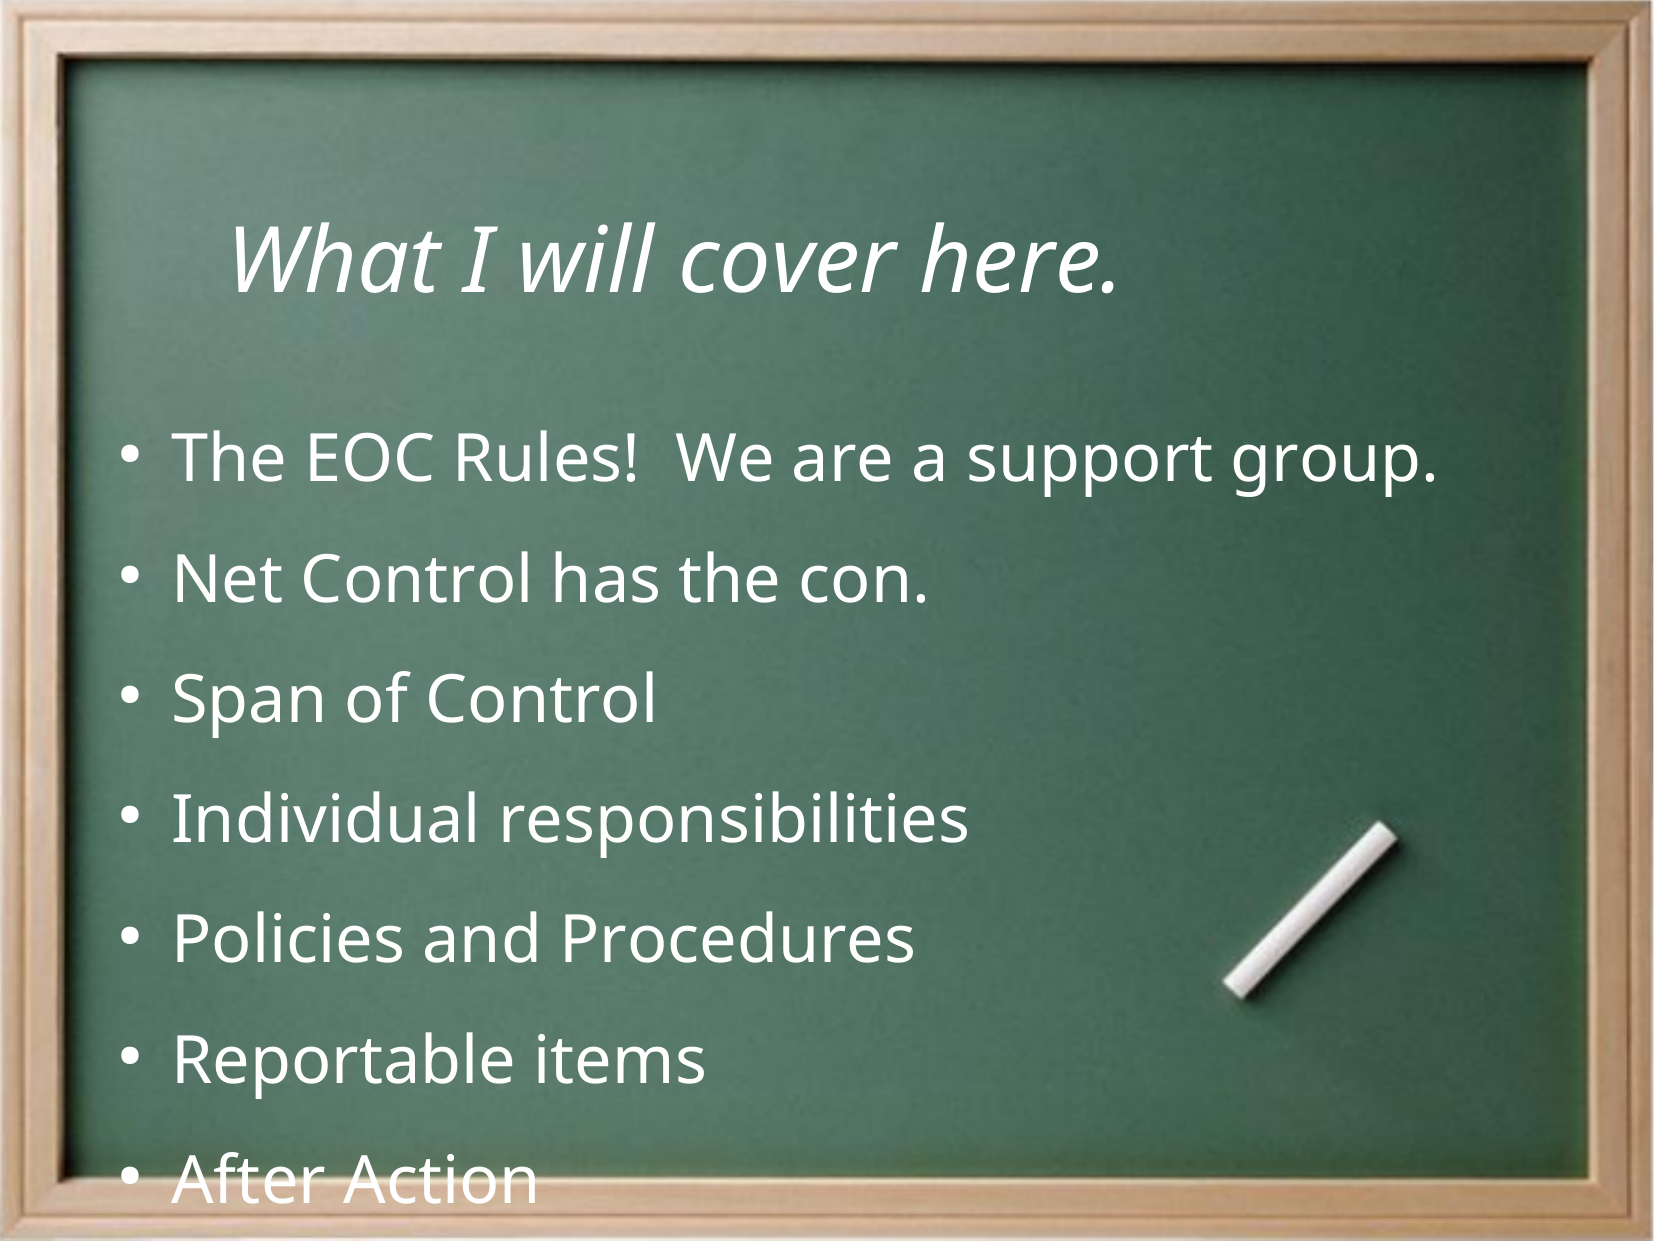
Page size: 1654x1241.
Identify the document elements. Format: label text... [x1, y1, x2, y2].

text_box What I will cover here. [211, 187, 1439, 386]
picture [0, 0, 1654, 1241]
list The EOC Rules! We are a support group. Net Control has the con. Span of Control Individual responsibilities Policies and Procedures Reportable items After Action [82, 290, 1571, 1109]
